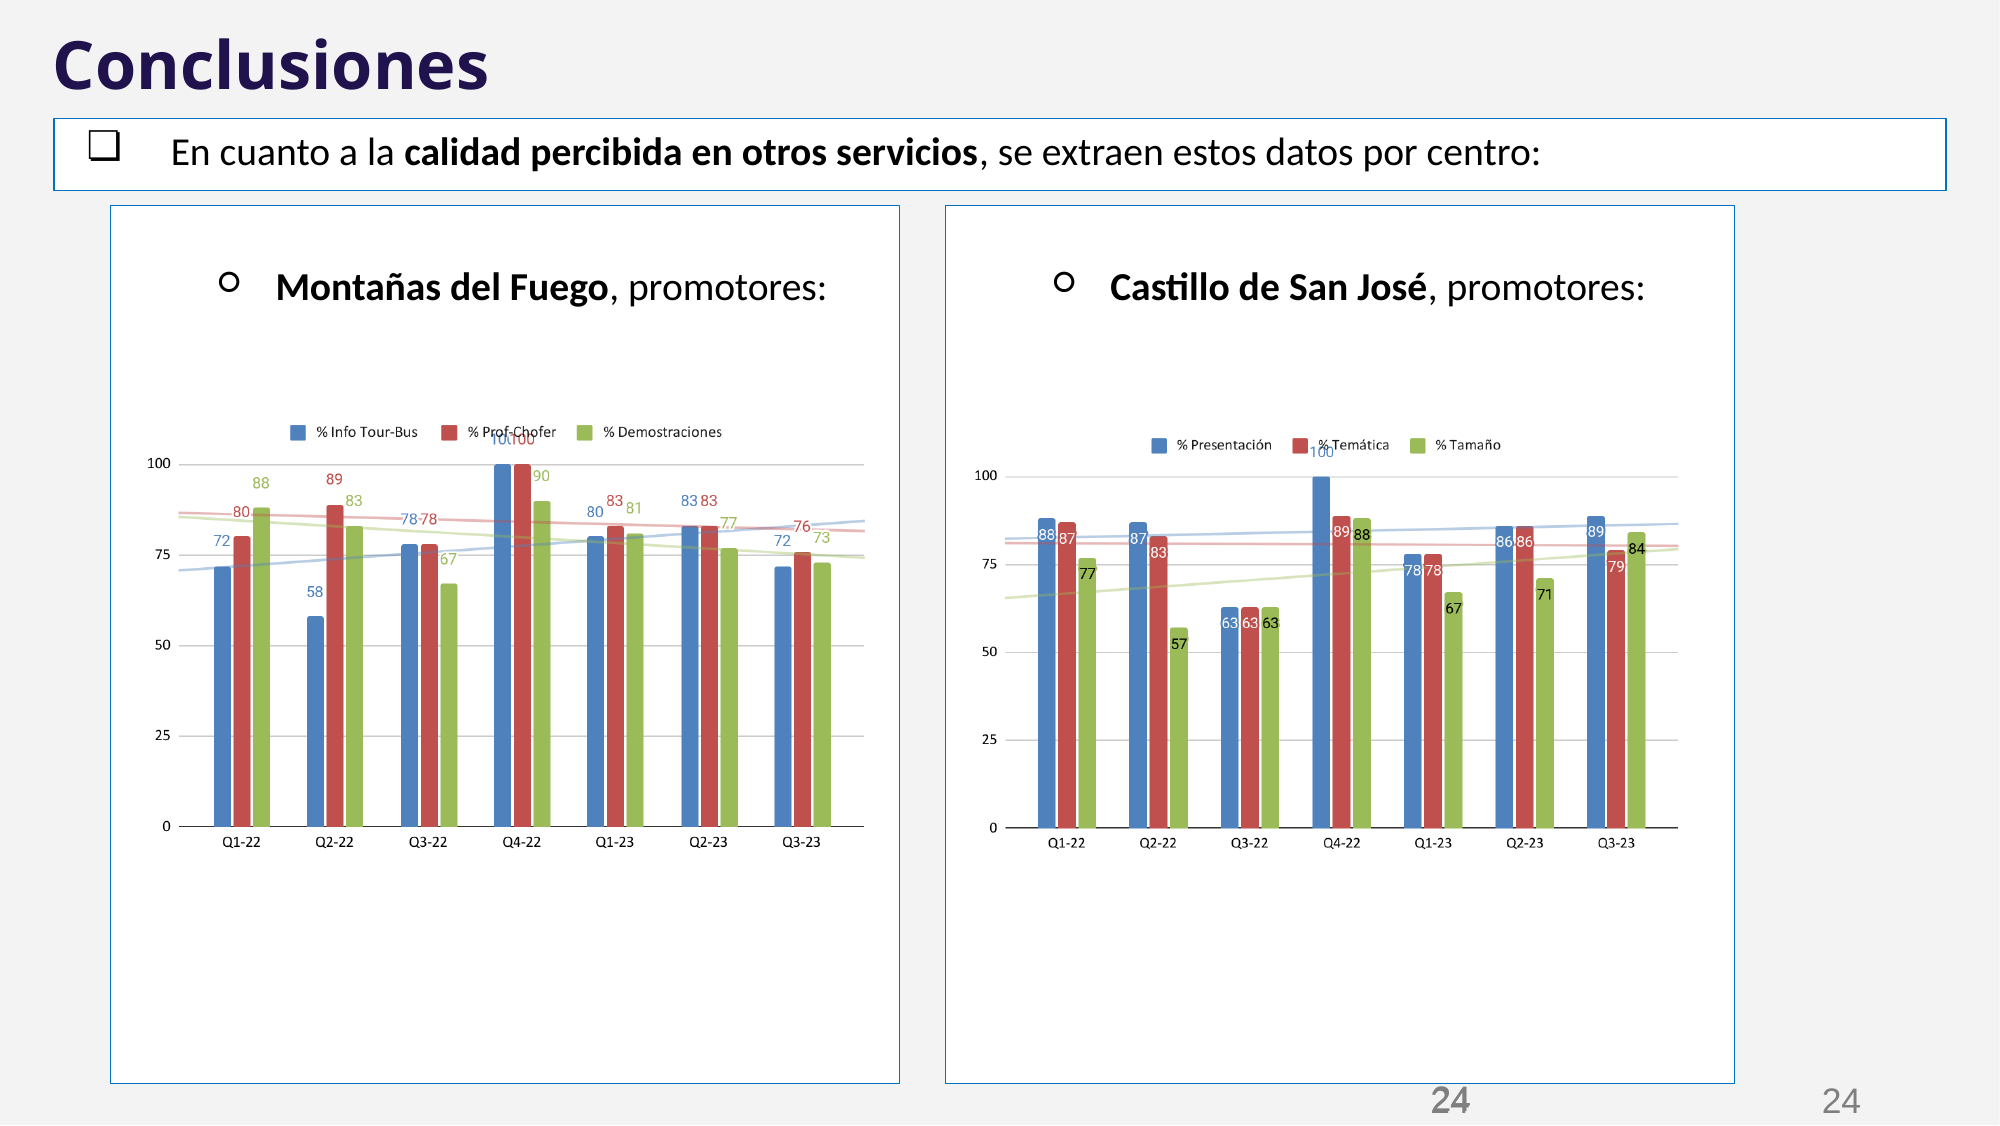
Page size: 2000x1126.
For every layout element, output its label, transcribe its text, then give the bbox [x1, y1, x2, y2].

text_box Castillo de San José, promotores: [945, 205, 1735, 1084]
picture [951, 415, 1701, 874]
picture [123, 401, 888, 874]
text_box Montañas del Fuego, promotores: [110, 205, 900, 1084]
text_box <number> [1412, 1069, 1880, 1126]
text_box Conclusiones [52, 0, 1945, 126]
text_box En cuanto a la calidad percibida en otros servicios, se extraen estos datos por centro: [53, 118, 1947, 191]
